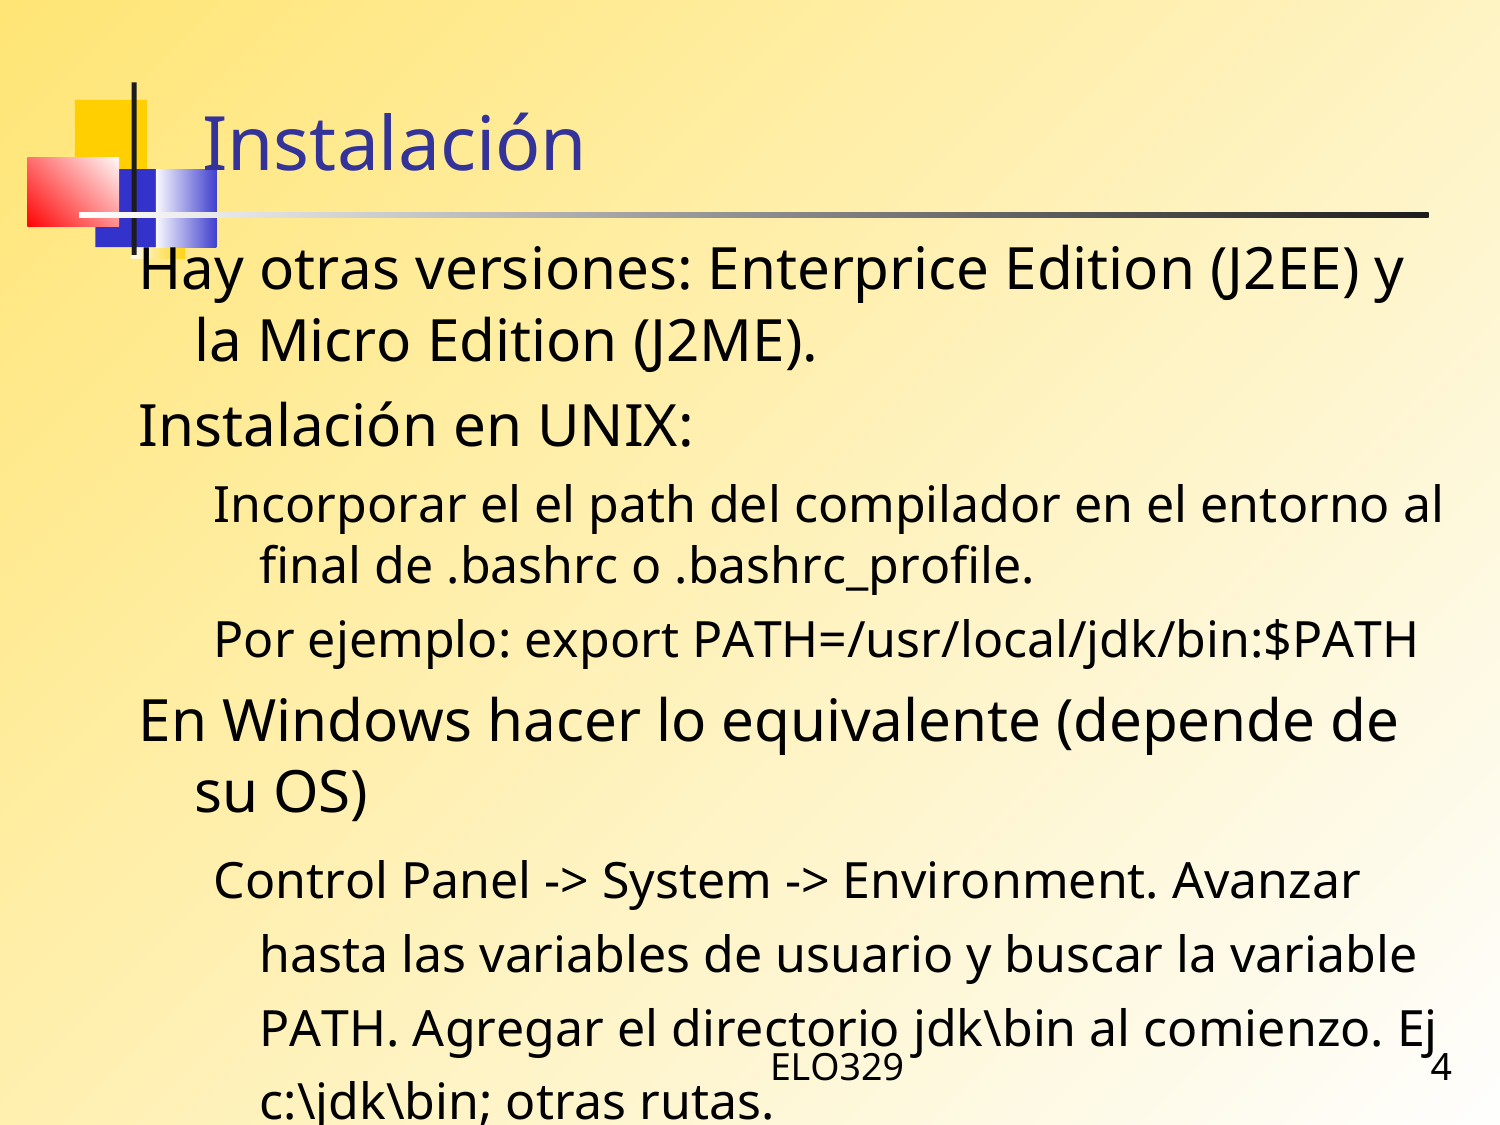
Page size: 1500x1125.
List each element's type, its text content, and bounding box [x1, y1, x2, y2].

title Instalación [187, 37, 1466, 201]
list Hay otras versiones: Enterprice Edition (J2EE) y la Micro Edition (J2ME). Instalación en UNIX: Incorporar el el path del compilador en el entorno al final de .bashrc o .bashrc_profile. Por ejemplo: export PATH=/usr/local/jdk/bin:$PATH En Windows hacer lo equivalente (depende de su OS)‏ Control Panel -> System -> Environment. Avanzar hasta las variables de usuario y buscar la variable PATH. Agregar el directorio jdk\bin al comienzo. Ej c:\jdk\bin; otras rutas. [123, 224, 1463, 1059]
